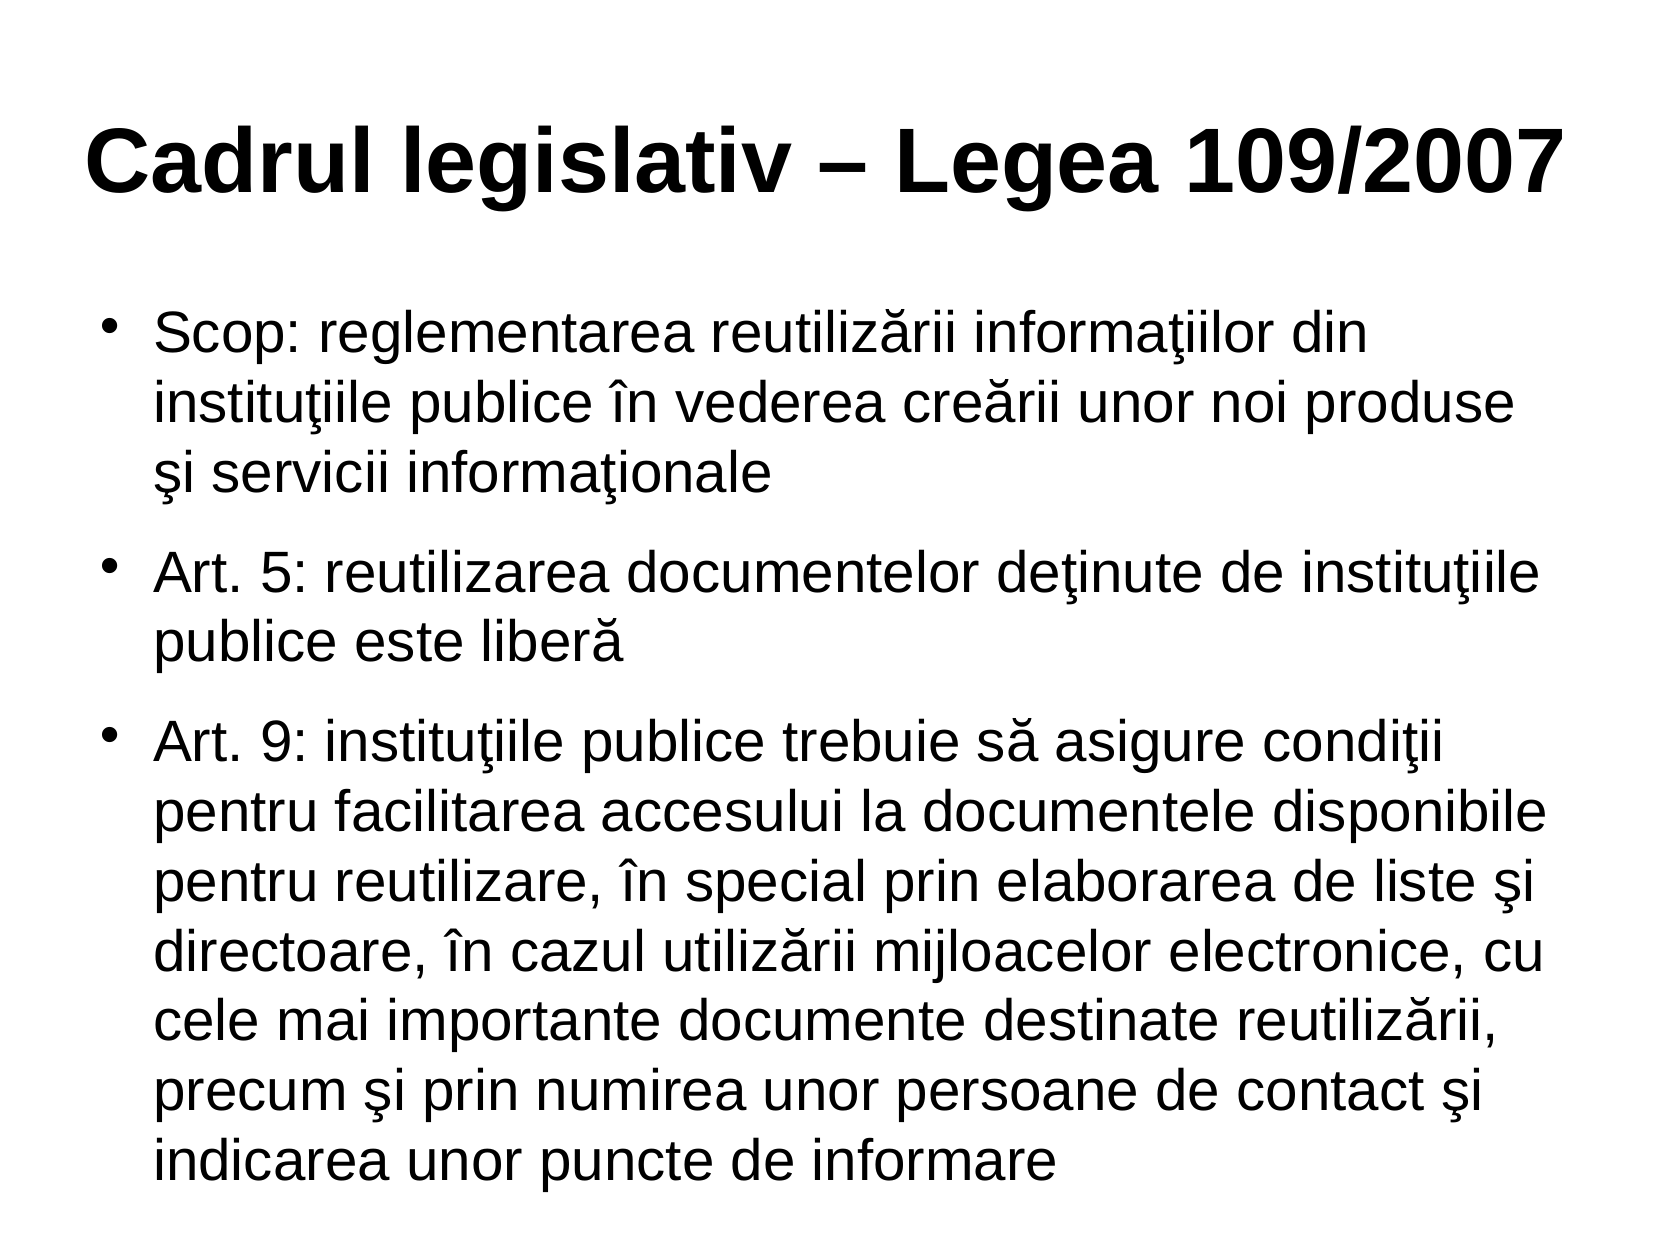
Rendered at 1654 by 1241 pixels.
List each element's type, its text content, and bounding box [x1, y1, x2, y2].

list Scop: reglementarea reutilizării informaţiilor din instituţiile publice în vederea creării unor noi produse şi servicii informaţionale Art. 5: reutilizarea documentelor deţinute de instituţiile publice este liberă Art. 9: instituţiile publice trebuie să asigure condiţii pentru facilitarea accesului la documentele disponibile pentru reutilizare, în special prin elaborarea de liste şi directoare, în cazul utilizării mijloacelor electronice, cu cele mai importante documente destinate reutilizării, precum şi prin numirea unor persoane de contact şi indicarea unor puncte de informare [82, 290, 1571, 1194]
title Cadrul legislativ – Legea 109/2007 [82, 56, 1571, 249]
